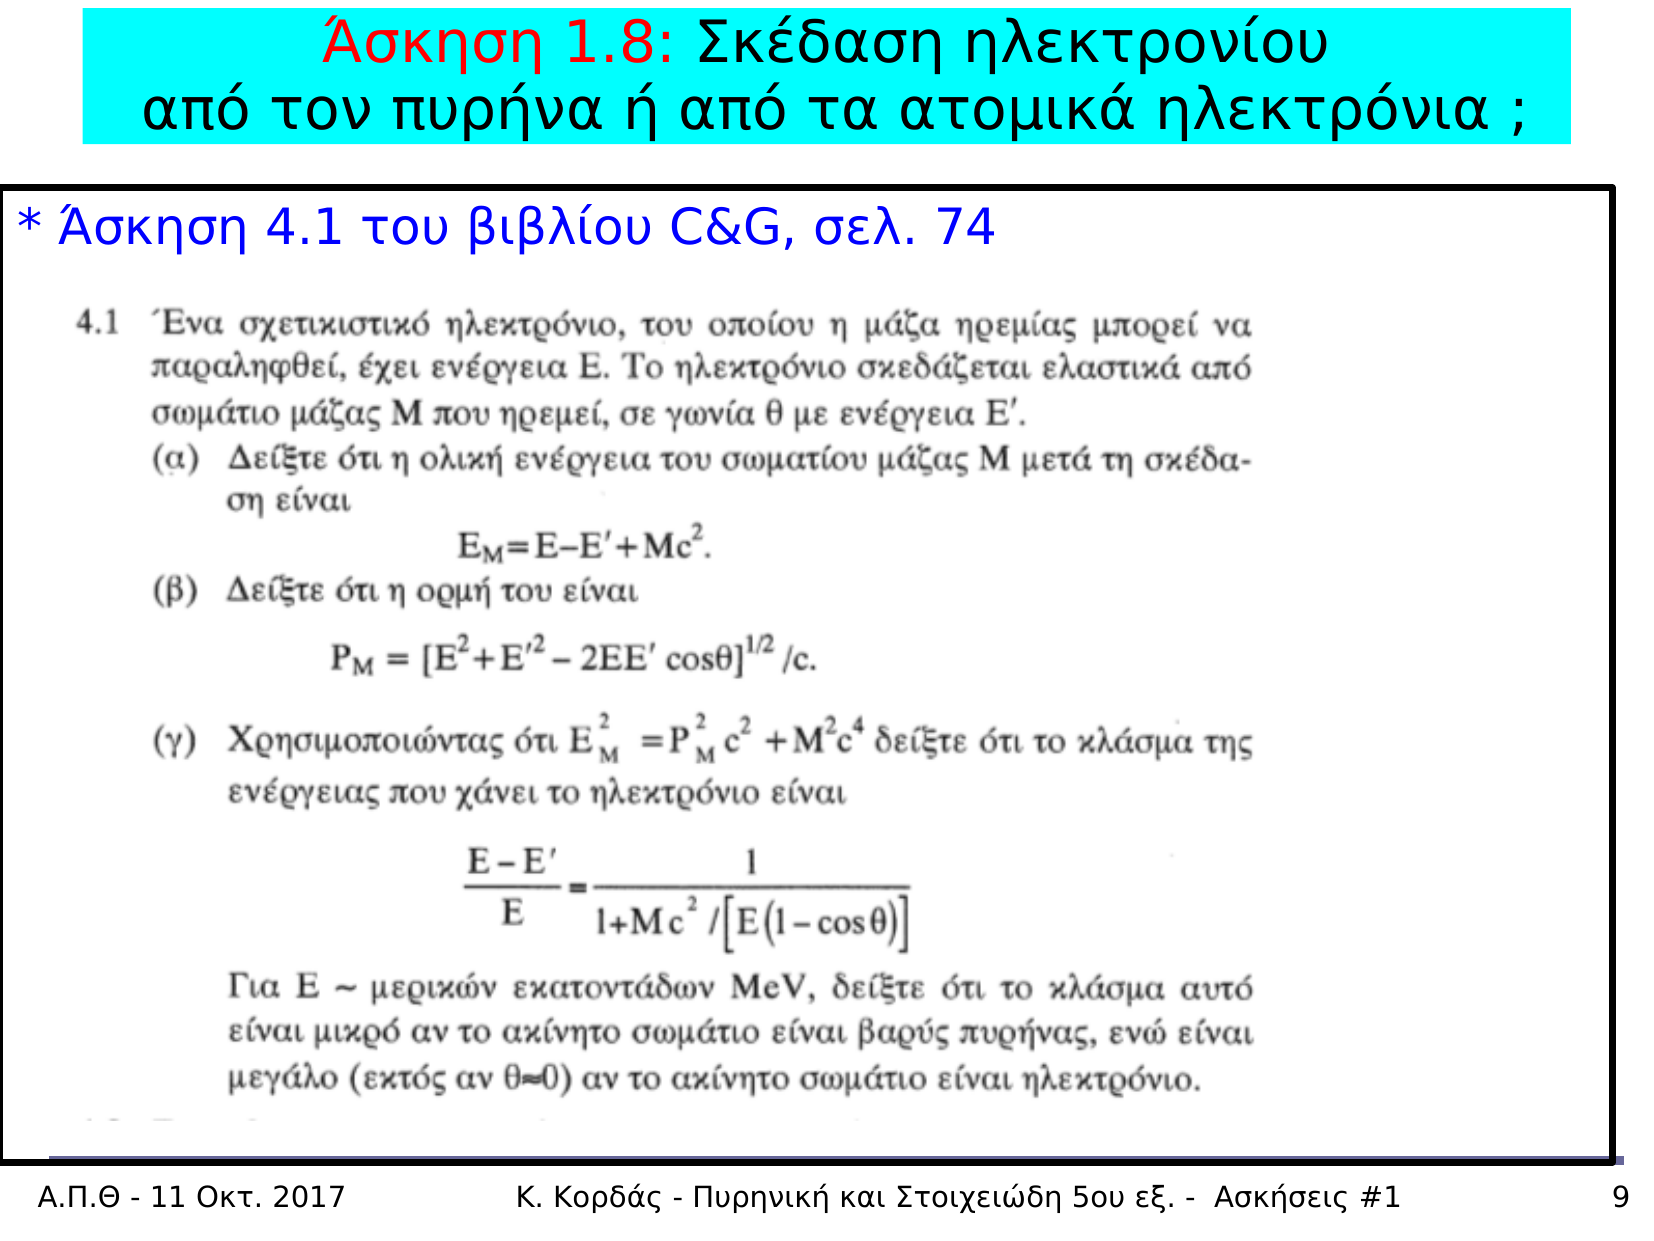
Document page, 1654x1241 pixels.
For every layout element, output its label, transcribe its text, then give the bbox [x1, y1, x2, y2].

title Άσκηση 1.8: Σκέδαση ηλεκτρονίου από τον πυρήνα ή από τα ατομικά ηλεκτρόνια ; [82, 8, 1571, 145]
picture [65, 295, 1271, 1121]
text_box * Άσκηση 4.1 του βιβλίου C&G, σελ. 74 [0, 187, 1613, 1163]
